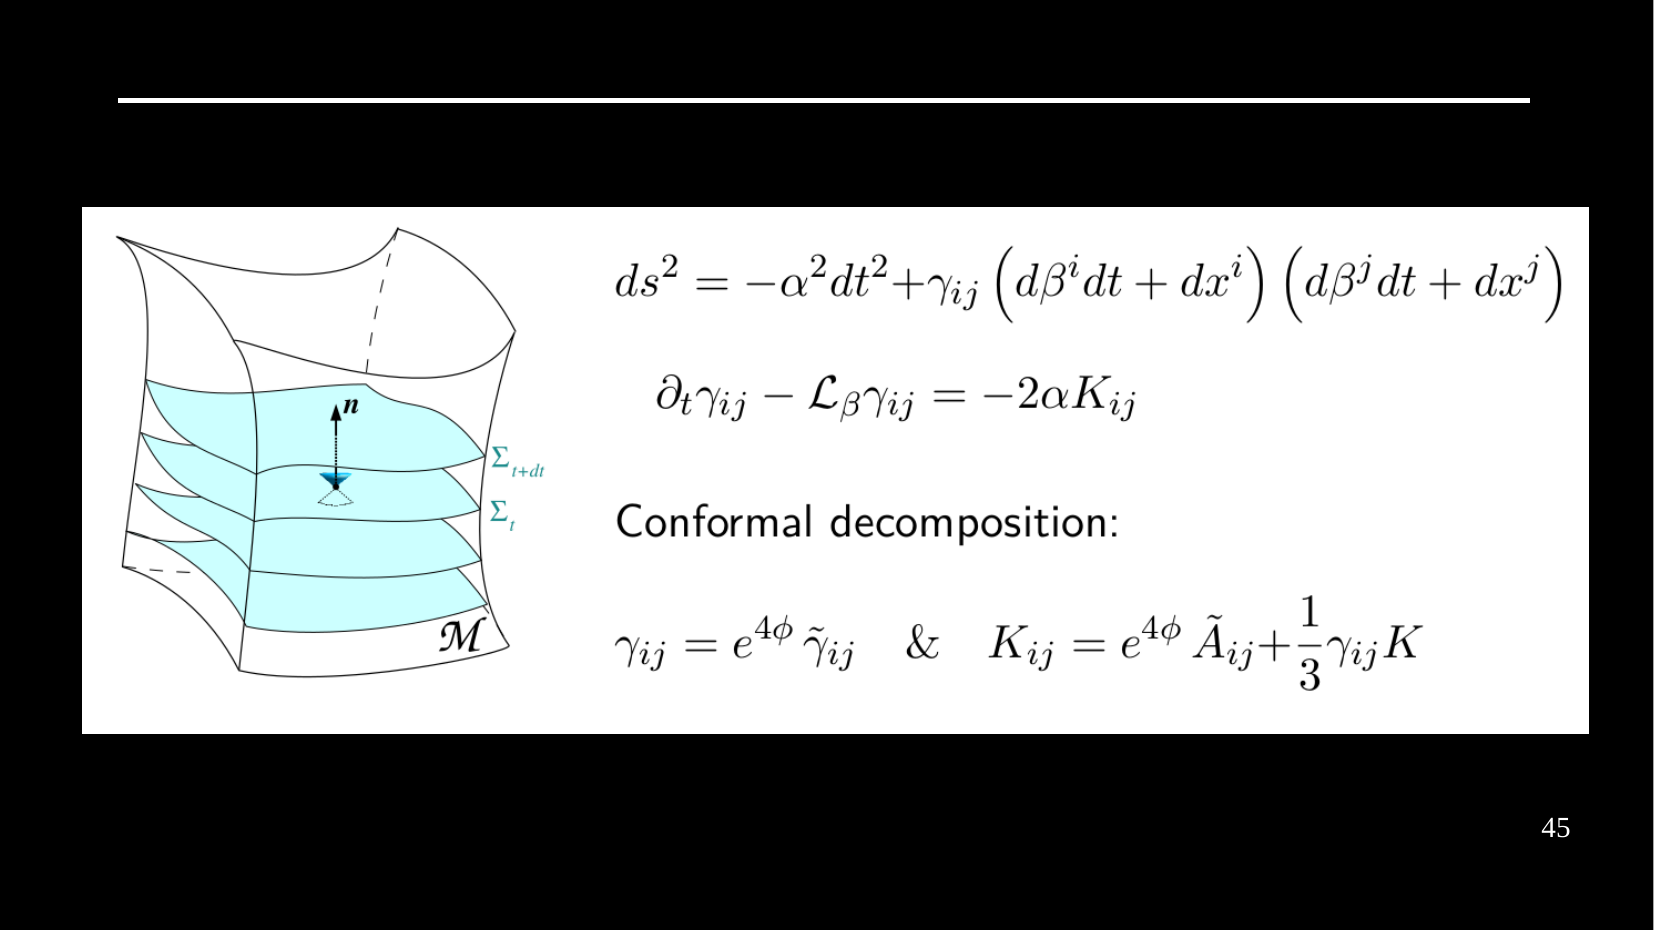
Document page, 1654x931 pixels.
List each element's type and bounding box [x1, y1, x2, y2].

picture [82, 207, 1589, 734]
